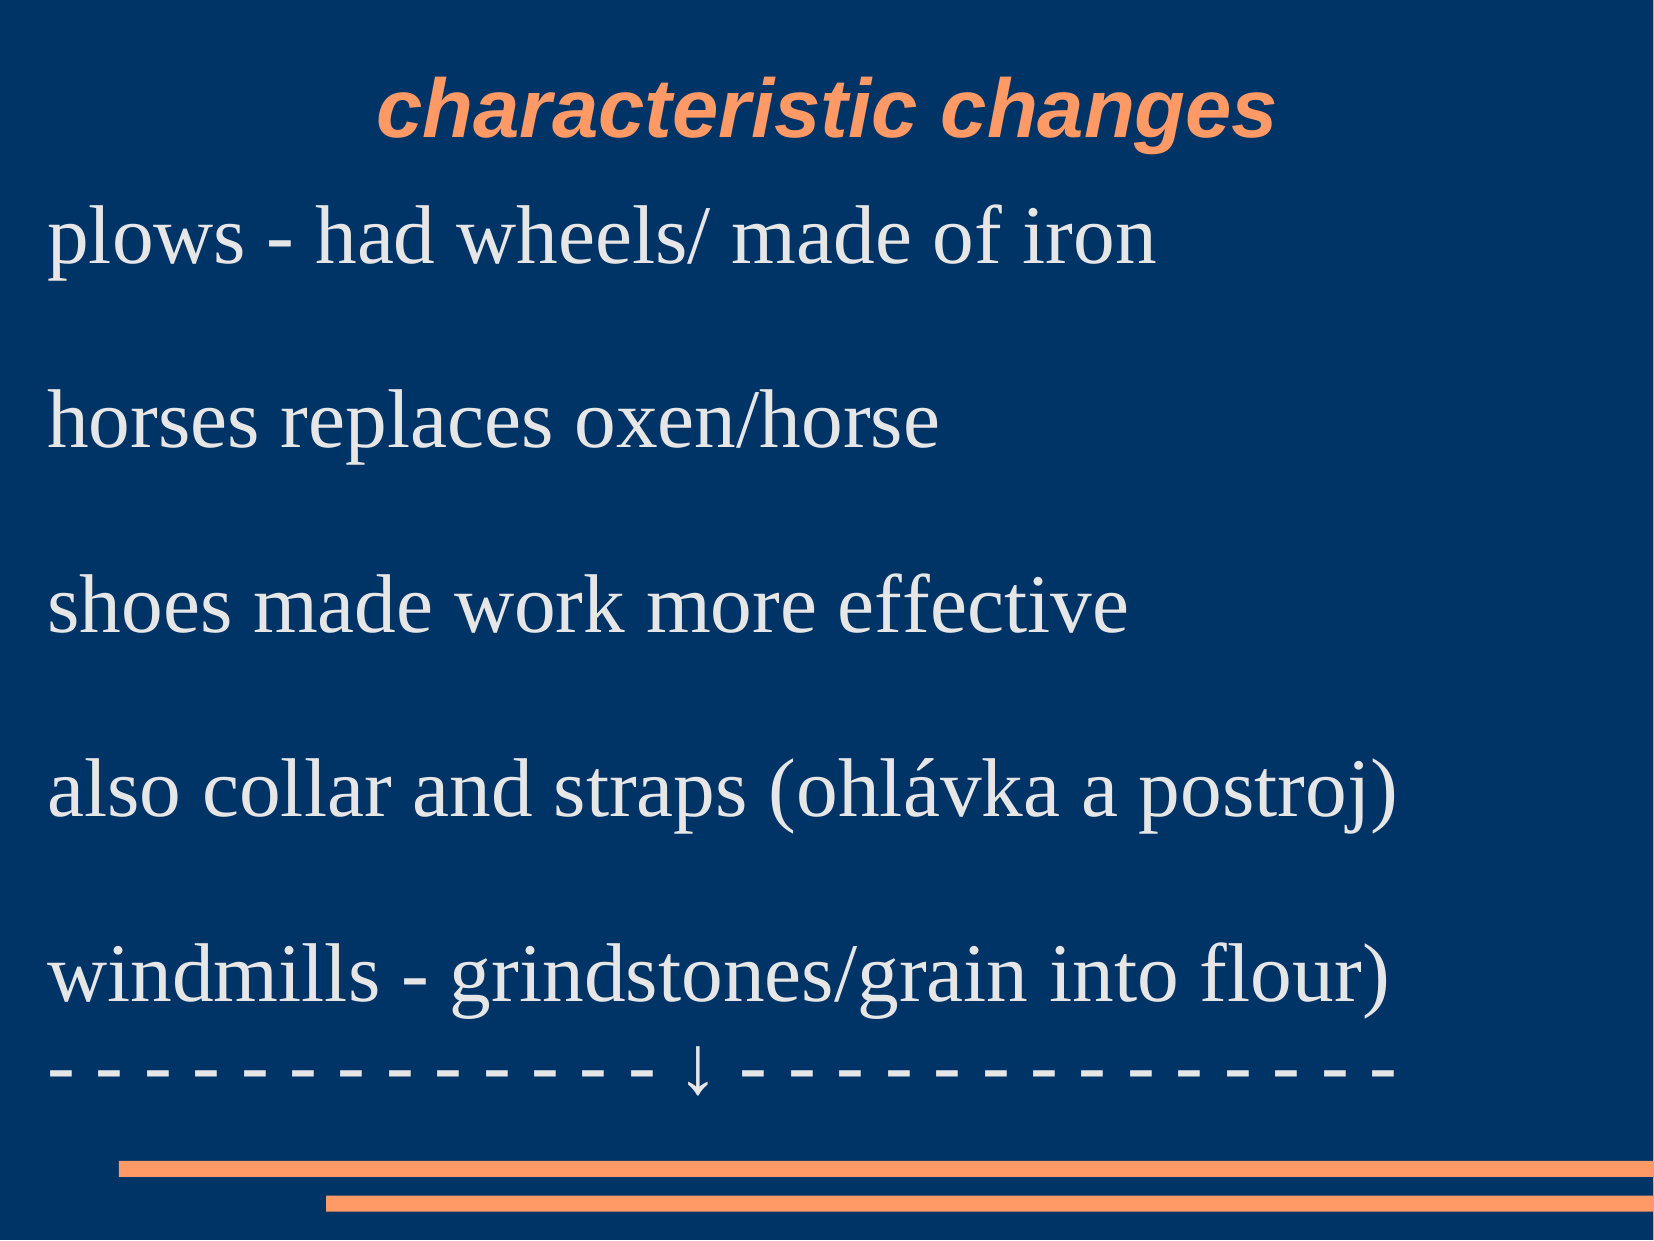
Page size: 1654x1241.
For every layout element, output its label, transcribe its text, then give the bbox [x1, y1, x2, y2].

list plows - had wheels/ made of iron horses replaces oxen/horse shoes made work more effective also collar and straps (ohlávka a postroj) windmills - grindstones/grain into flour) - - - - - - - - - - - - - ↓ - - - - - - - - - - - - - - [47, 188, 1619, 1146]
title characteristic changes [121, 5, 1534, 188]
